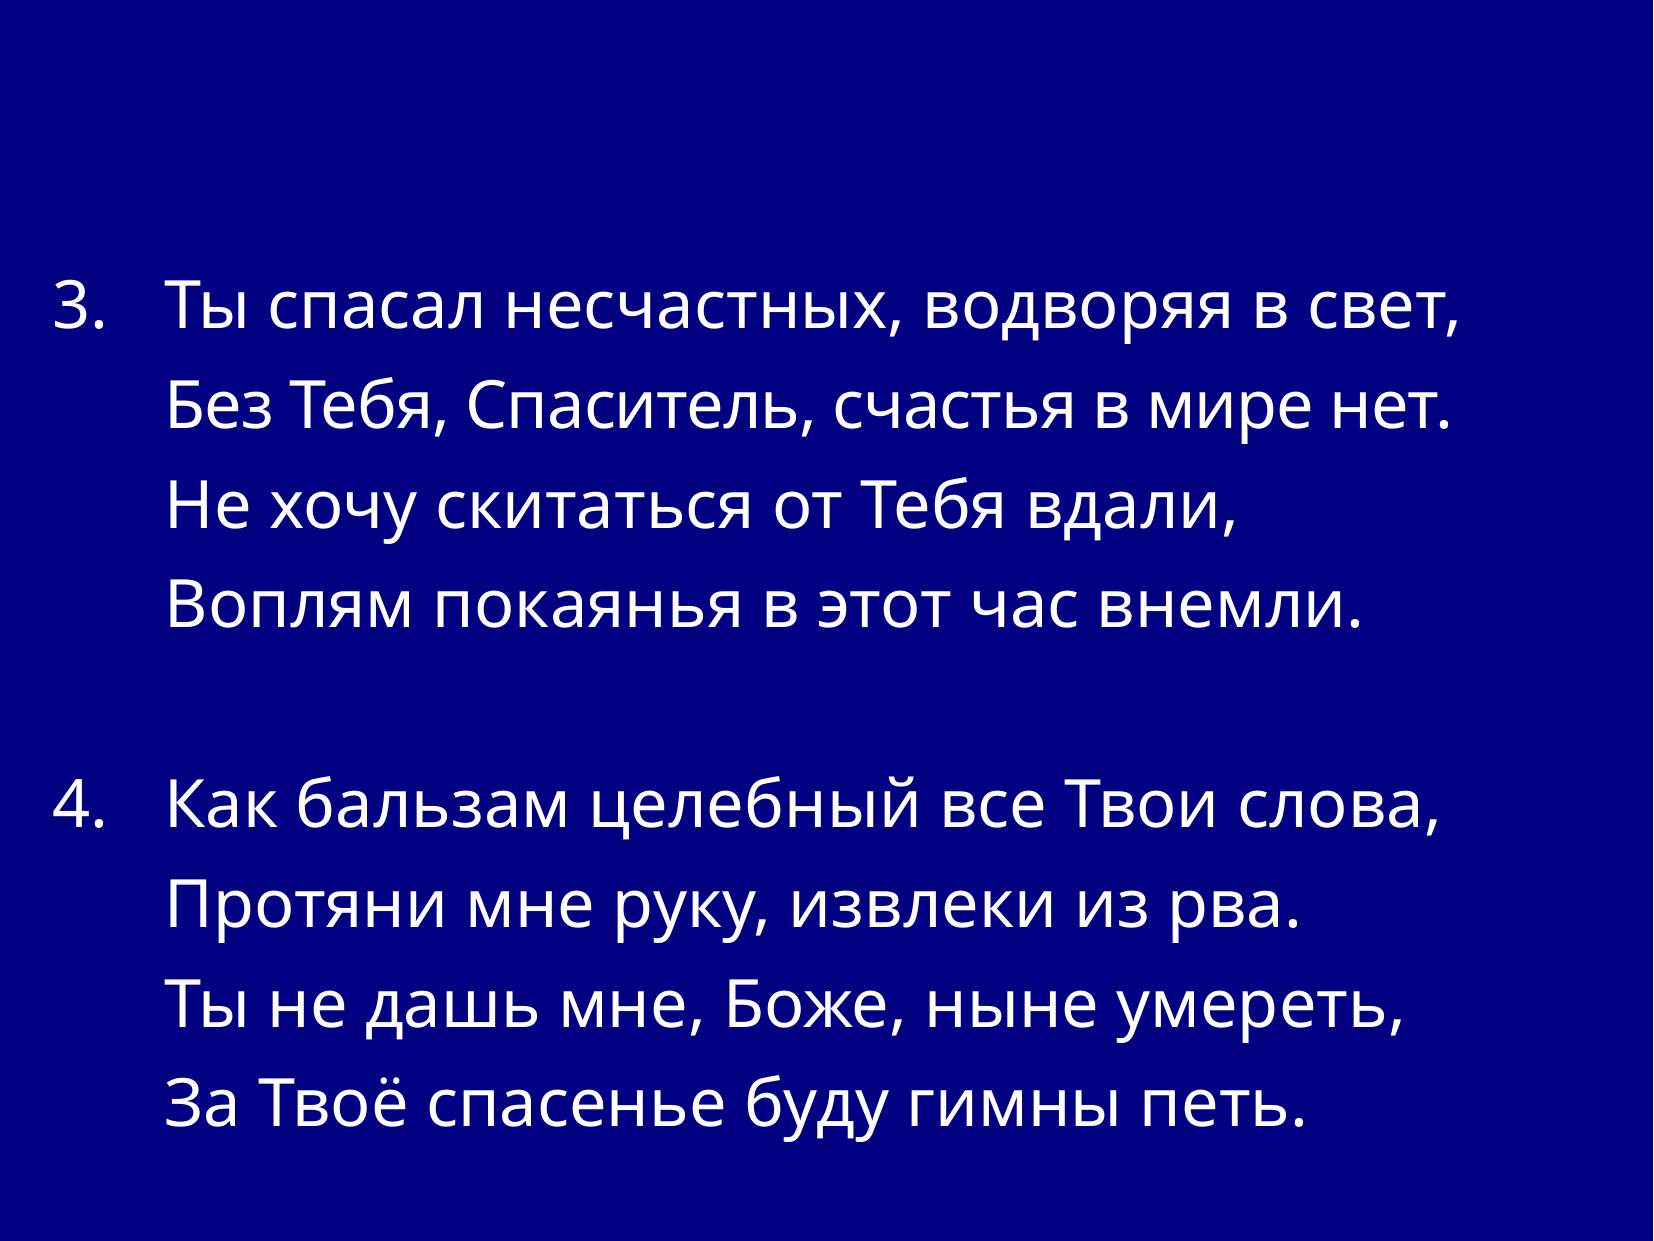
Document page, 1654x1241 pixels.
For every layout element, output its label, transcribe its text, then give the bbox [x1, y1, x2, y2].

text_box 3. Ты спасал несчастных, водворяя в свет, Без Тебя, Спаситель, счастья в мире нет. Не хочу скитаться от Тебя вдали, Воплям покаянья в этот час внемли. 4. Как бальзам целебный все Твои слова, Протяни мне руку, извлеки из рва. Ты не дашь мне, Боже, ныне умереть, За Твоё спасенье буду гимны петь. [37, 150, 1653, 1163]
